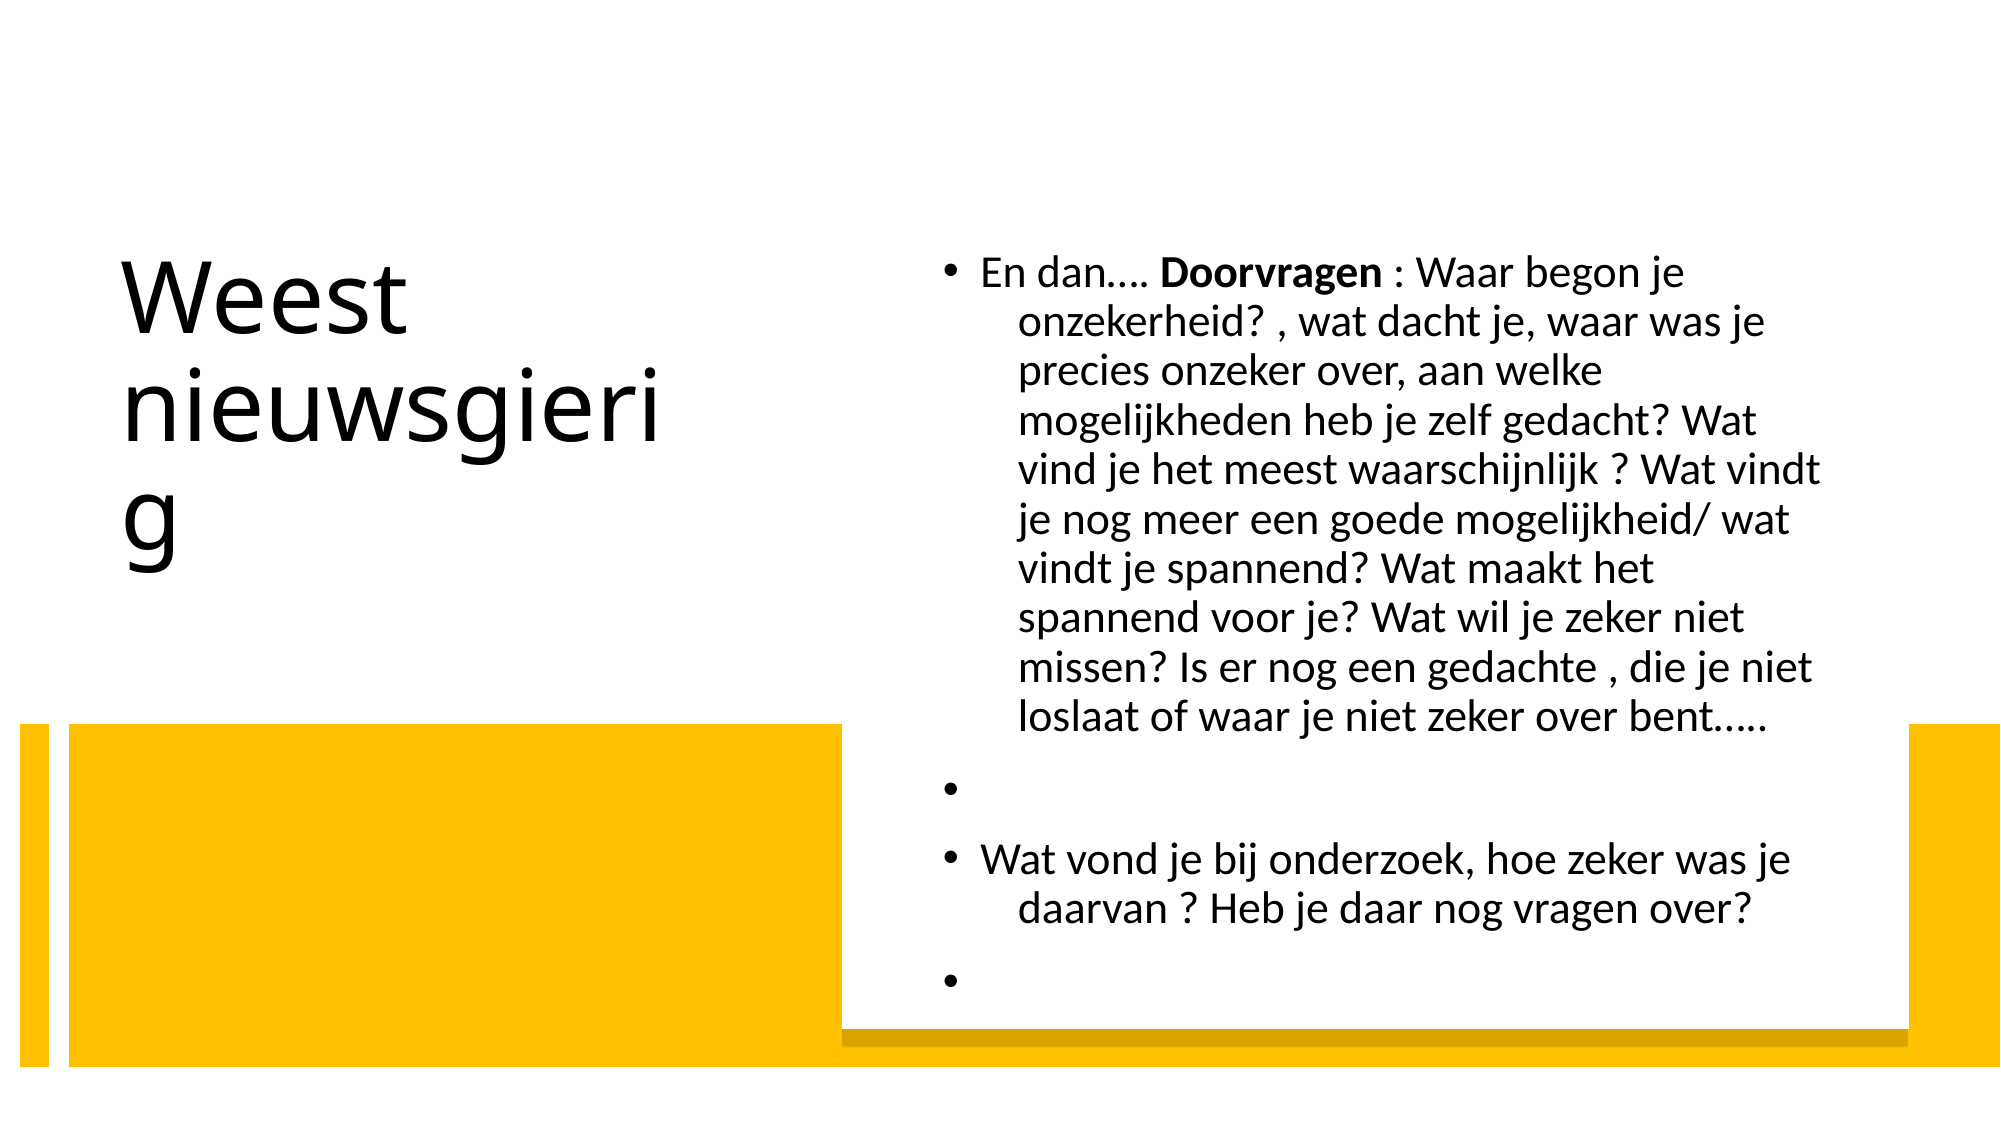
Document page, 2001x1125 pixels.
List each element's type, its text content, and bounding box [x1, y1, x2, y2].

title Weest nieuwsgierig [105, 239, 729, 682]
text_box [0, 0, 2000, 1125]
list En dan…. Doorvragen : Waar begon je onzekerheid? , wat dacht je, waar was je precies onzeker over, aan welke mogelijkheden heb je zelf gedacht? Wat vind je het meest waarschijnlijk ? Wat vindt je nog meer een goede mogelijkheid/ wat vindt je spannend? Wat maakt het spannend voor je? Wat wil je zeker niet missen? Is er nog een gedachte , die je niet loslaat of waar je niet zeker over bent….. Wat vond je bij onderzoek, hoe zeker was je daarvan ? Heb je daar nog vragen over? [927, 239, 1838, 946]
